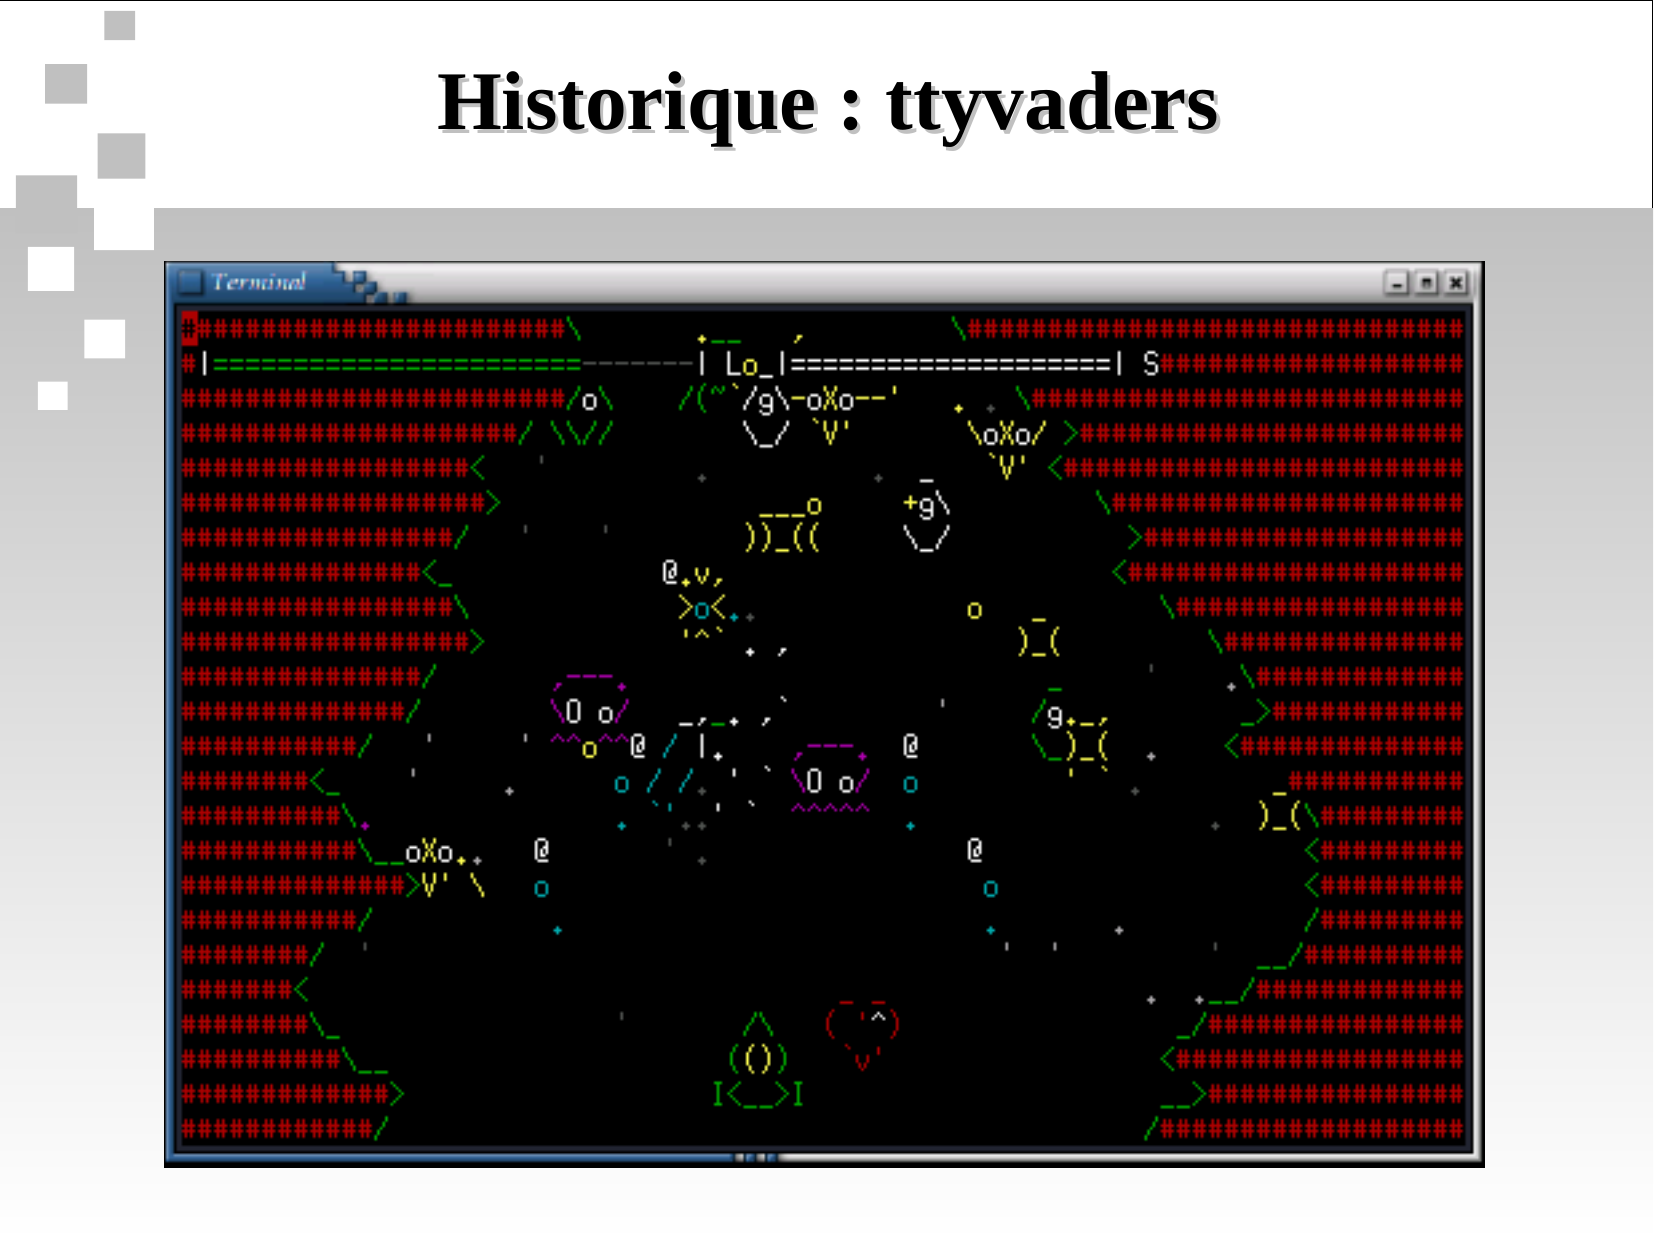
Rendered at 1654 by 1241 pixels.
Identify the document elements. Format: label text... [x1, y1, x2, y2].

picture [164, 261, 1485, 1168]
title Historique : ttyvaders [90, 0, 1567, 204]
